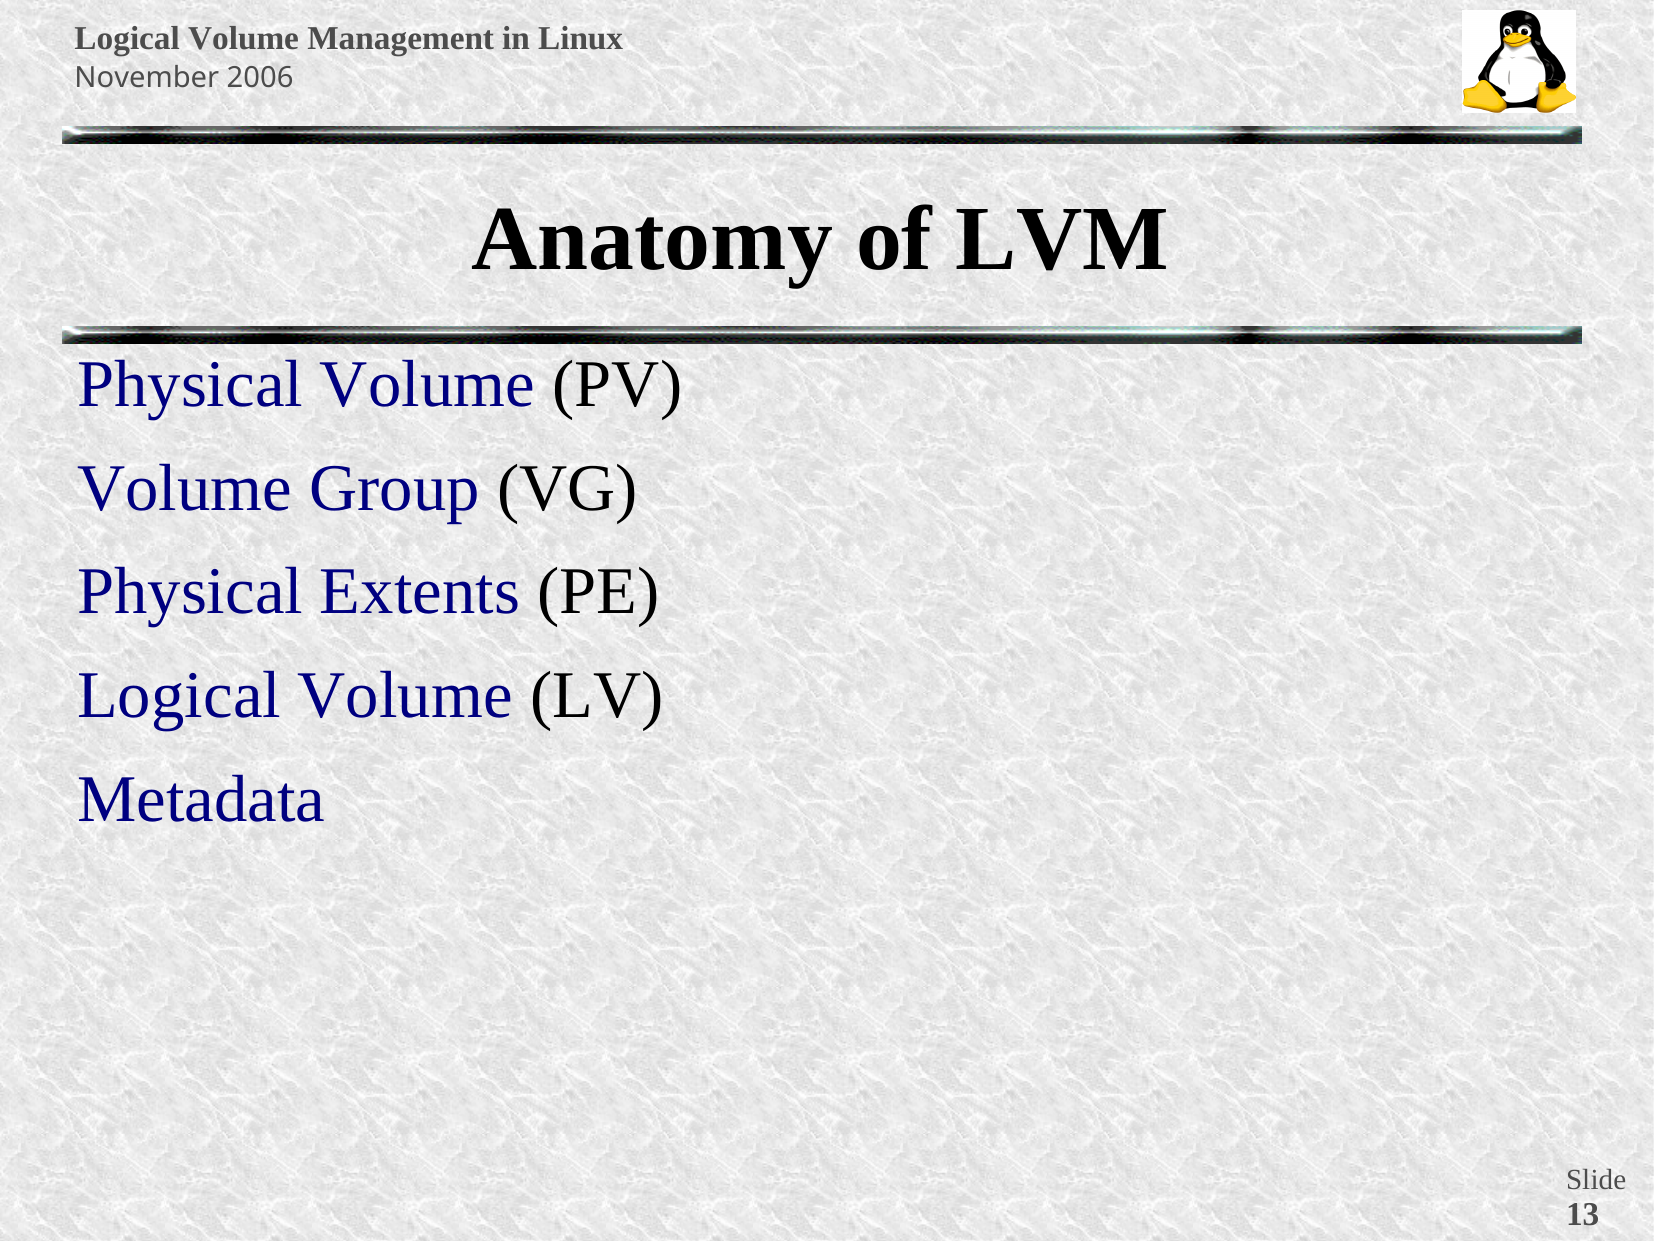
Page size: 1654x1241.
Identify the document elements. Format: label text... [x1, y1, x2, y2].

picture [0, 0, 1654, 1241]
title Anatomy of LVM [59, 156, 1582, 320]
list Physical Volume (PV) Volume Group (VG) Physical Extents (PE) Logical Volume (LV) Metadata [59, 347, 1582, 1188]
